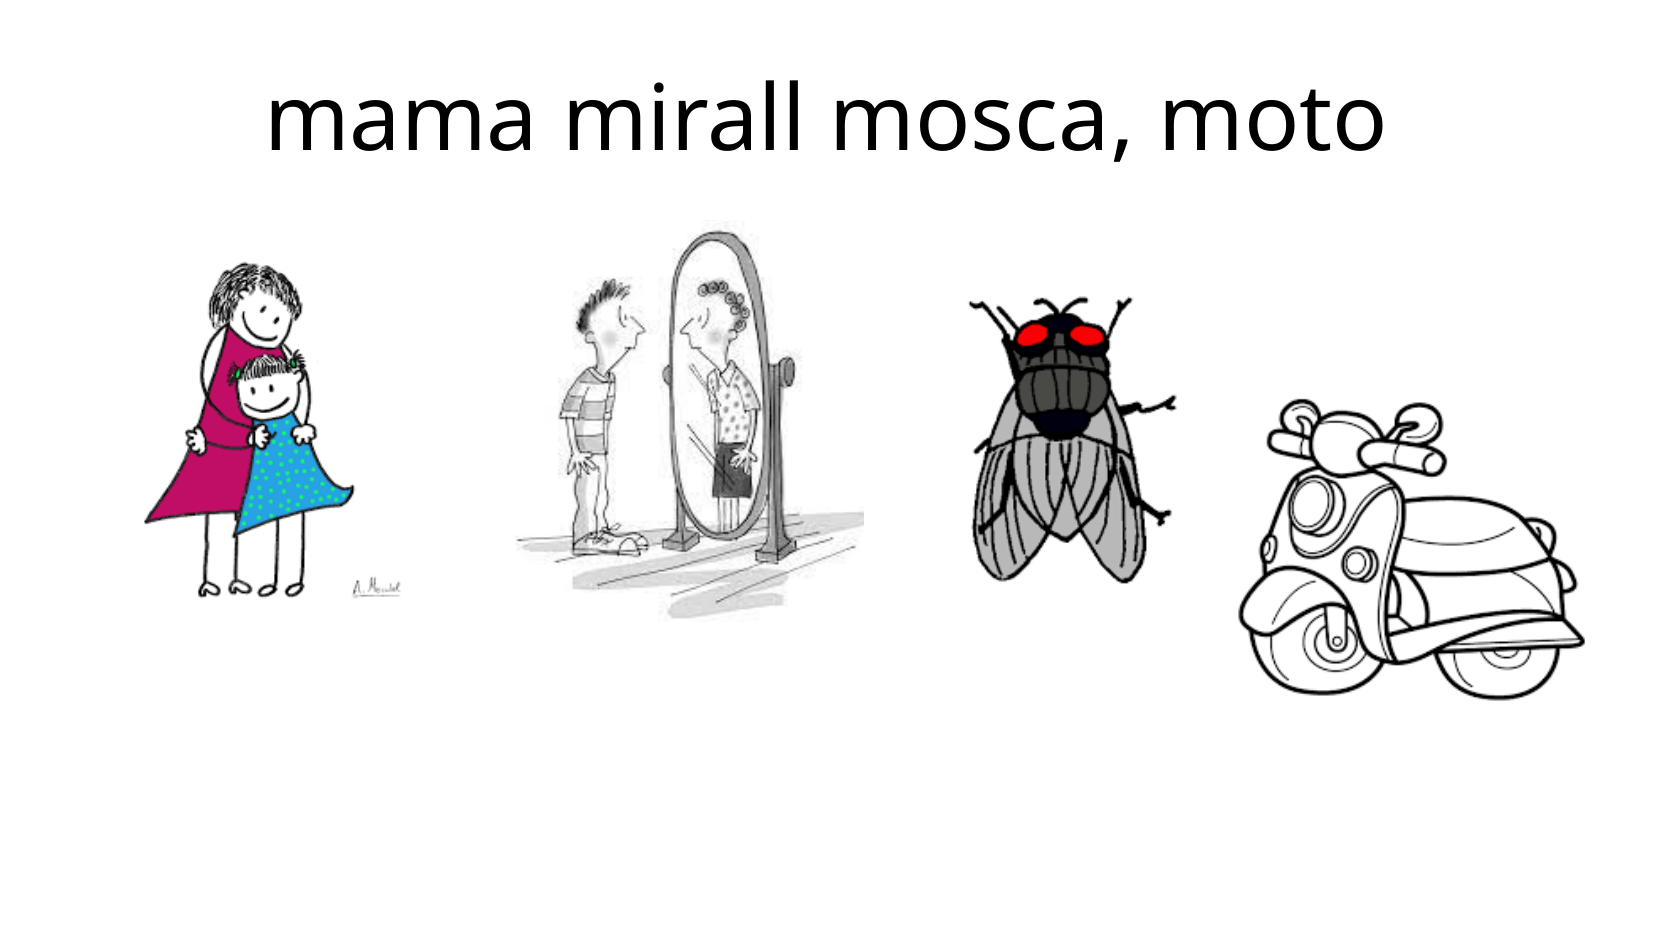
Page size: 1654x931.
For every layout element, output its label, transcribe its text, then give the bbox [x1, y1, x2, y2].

picture [487, 220, 1622, 716]
title mama mirall mosca, moto [82, 37, 1571, 193]
picture [80, 245, 436, 600]
